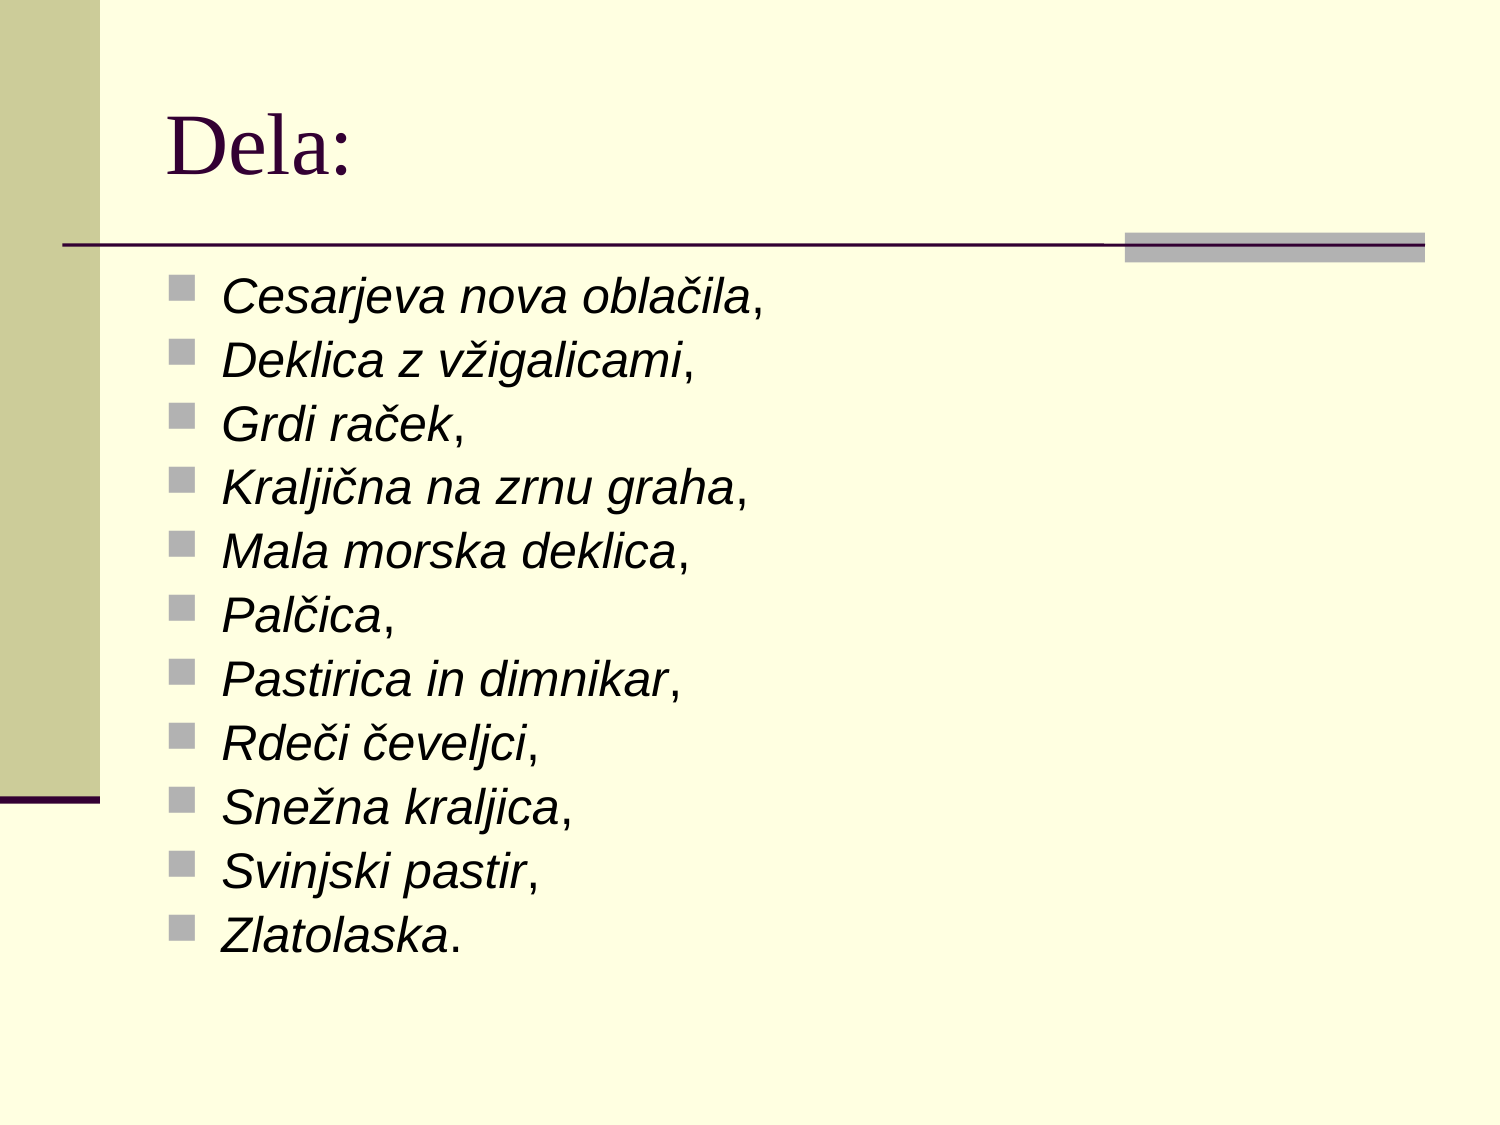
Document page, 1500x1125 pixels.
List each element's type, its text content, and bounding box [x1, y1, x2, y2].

title Dela: [150, 45, 1425, 234]
list Cesarjeva nova oblačila, Deklica z vžigalicami, Grdi raček, Kraljična na zrnu graha, Mala morska deklica, Palčica, Pastirica in dimnikar, Rdeči čeveljci, Snežna kraljica, Svinjski pastir, Zlatolaska. [150, 262, 1425, 1006]
